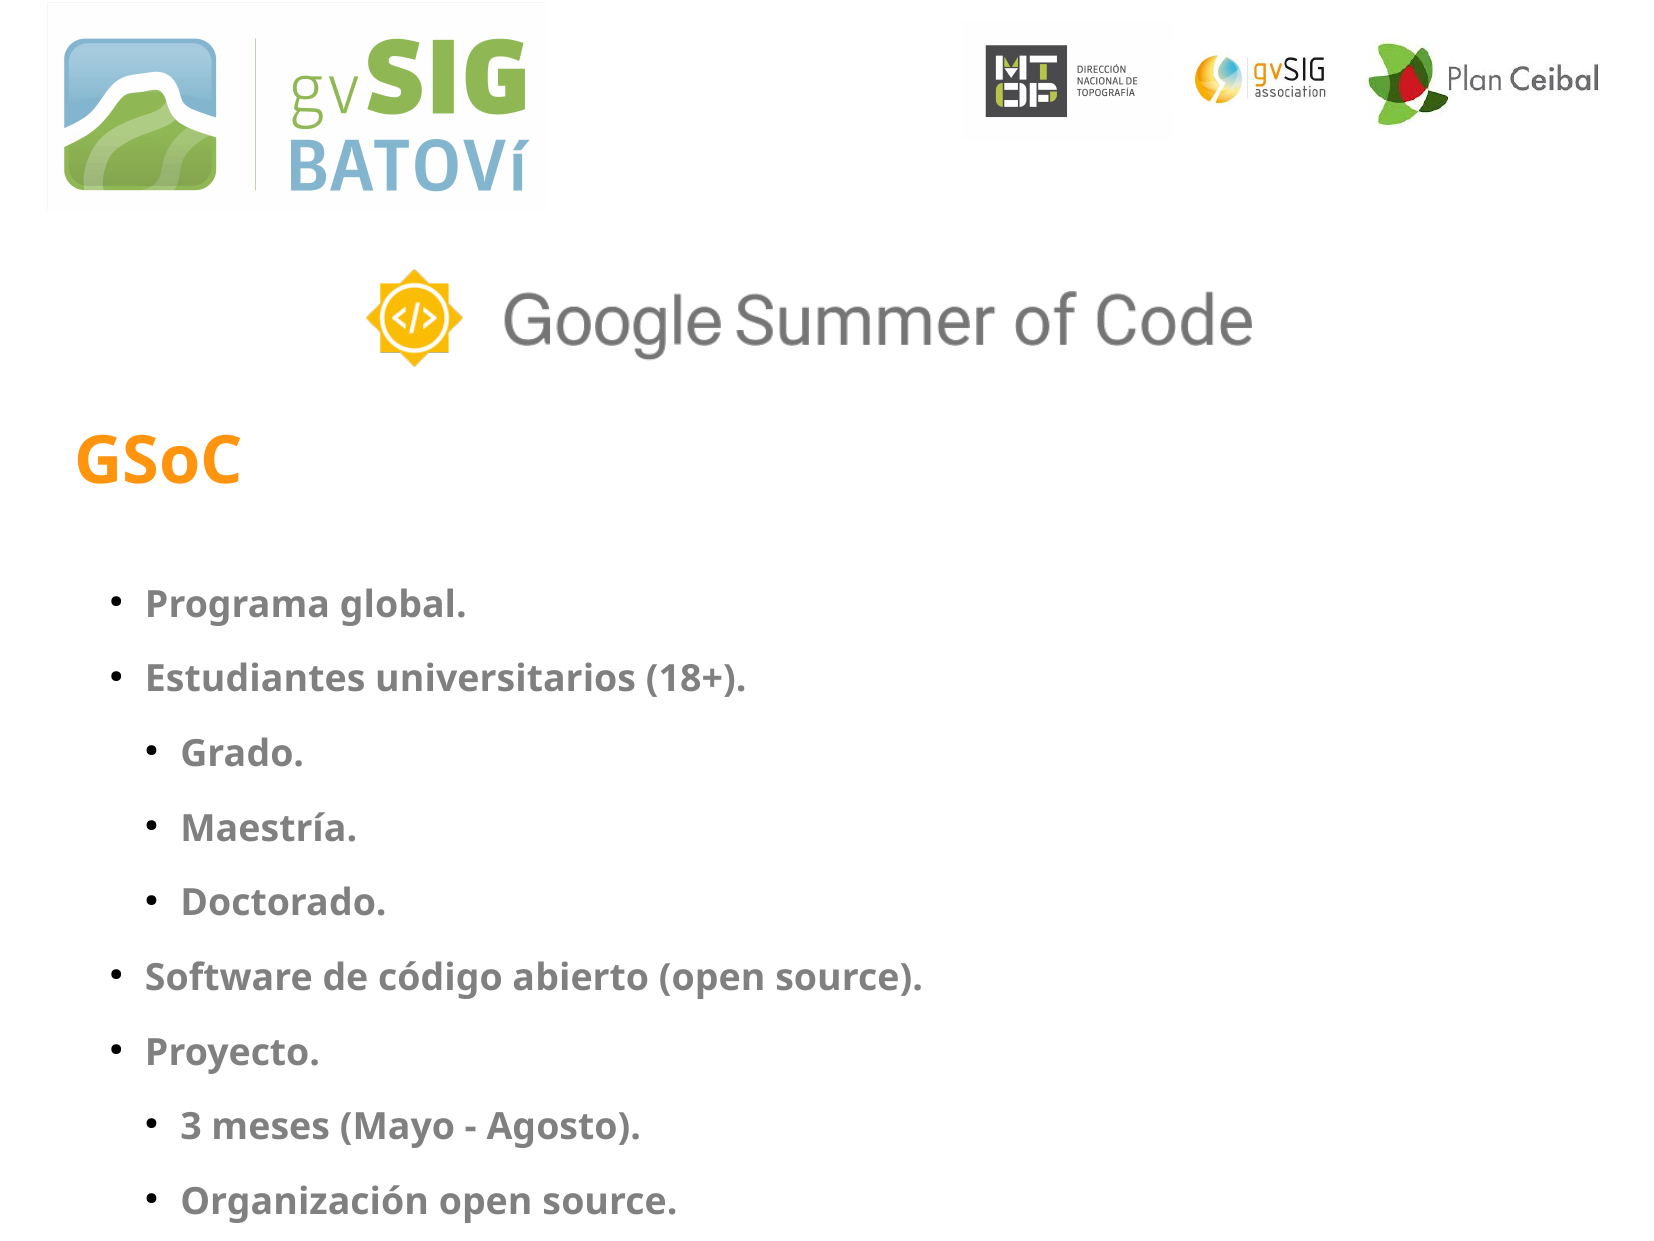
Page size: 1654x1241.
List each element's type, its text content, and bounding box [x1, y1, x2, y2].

picture [1343, 23, 1626, 142]
list GSoC Programa global. Estudiantes universitarios (18+). Grado. Maestría. Doctorado. Software de código abierto (open source). Proyecto. 3 meses (Mayo - Agosto). Organización open source. [74, 411, 1563, 1158]
picture [366, 269, 1252, 367]
picture [962, 21, 1342, 141]
